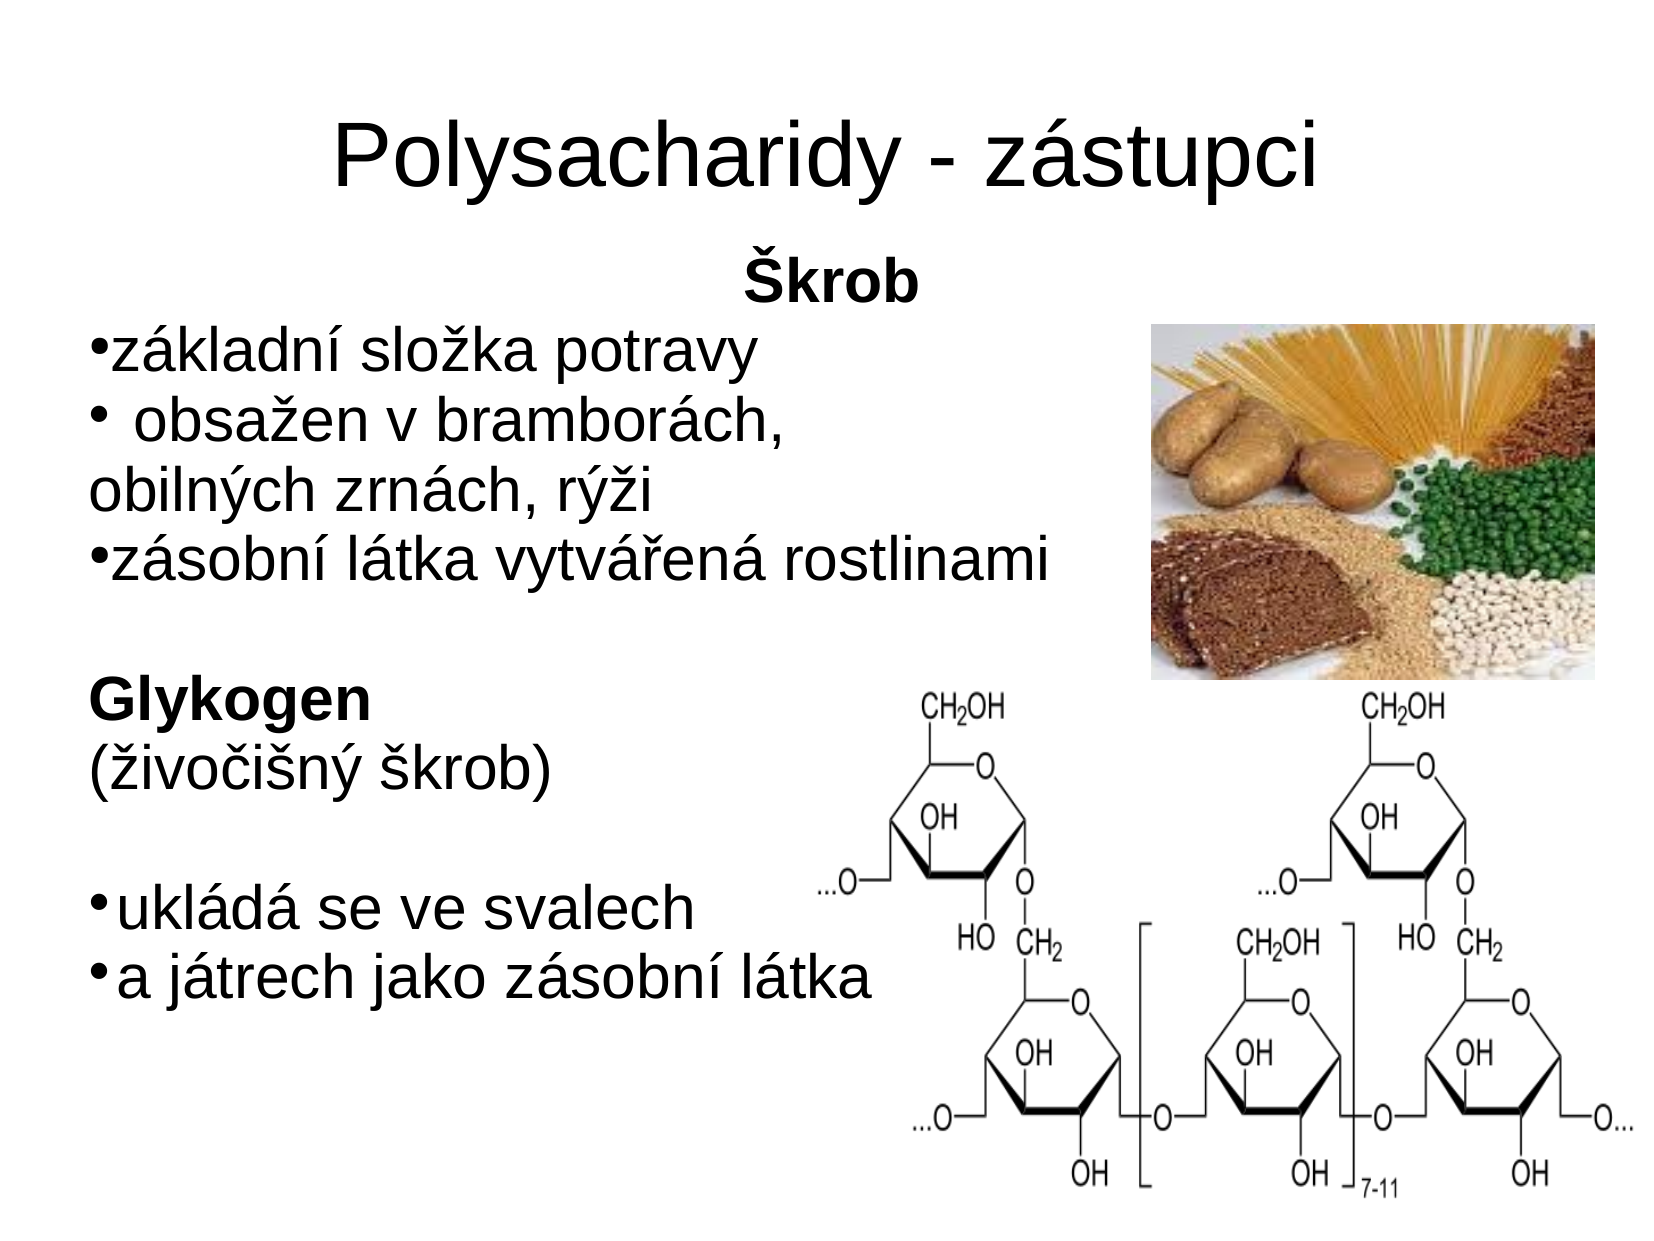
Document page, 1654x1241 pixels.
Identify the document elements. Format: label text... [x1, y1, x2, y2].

text_box Polysacharidy - zástupci [82, 56, 1571, 249]
picture [797, 324, 1654, 1211]
text_box Škrob základní složka potravy obsažen v bramborách, obilných zrnách, rýži zásobní látka vytvářená rostlinami Glykogen (živočišný škrob) ukládá se ve svalech a játrech jako zásobní látka [88, 295, 1577, 1099]
